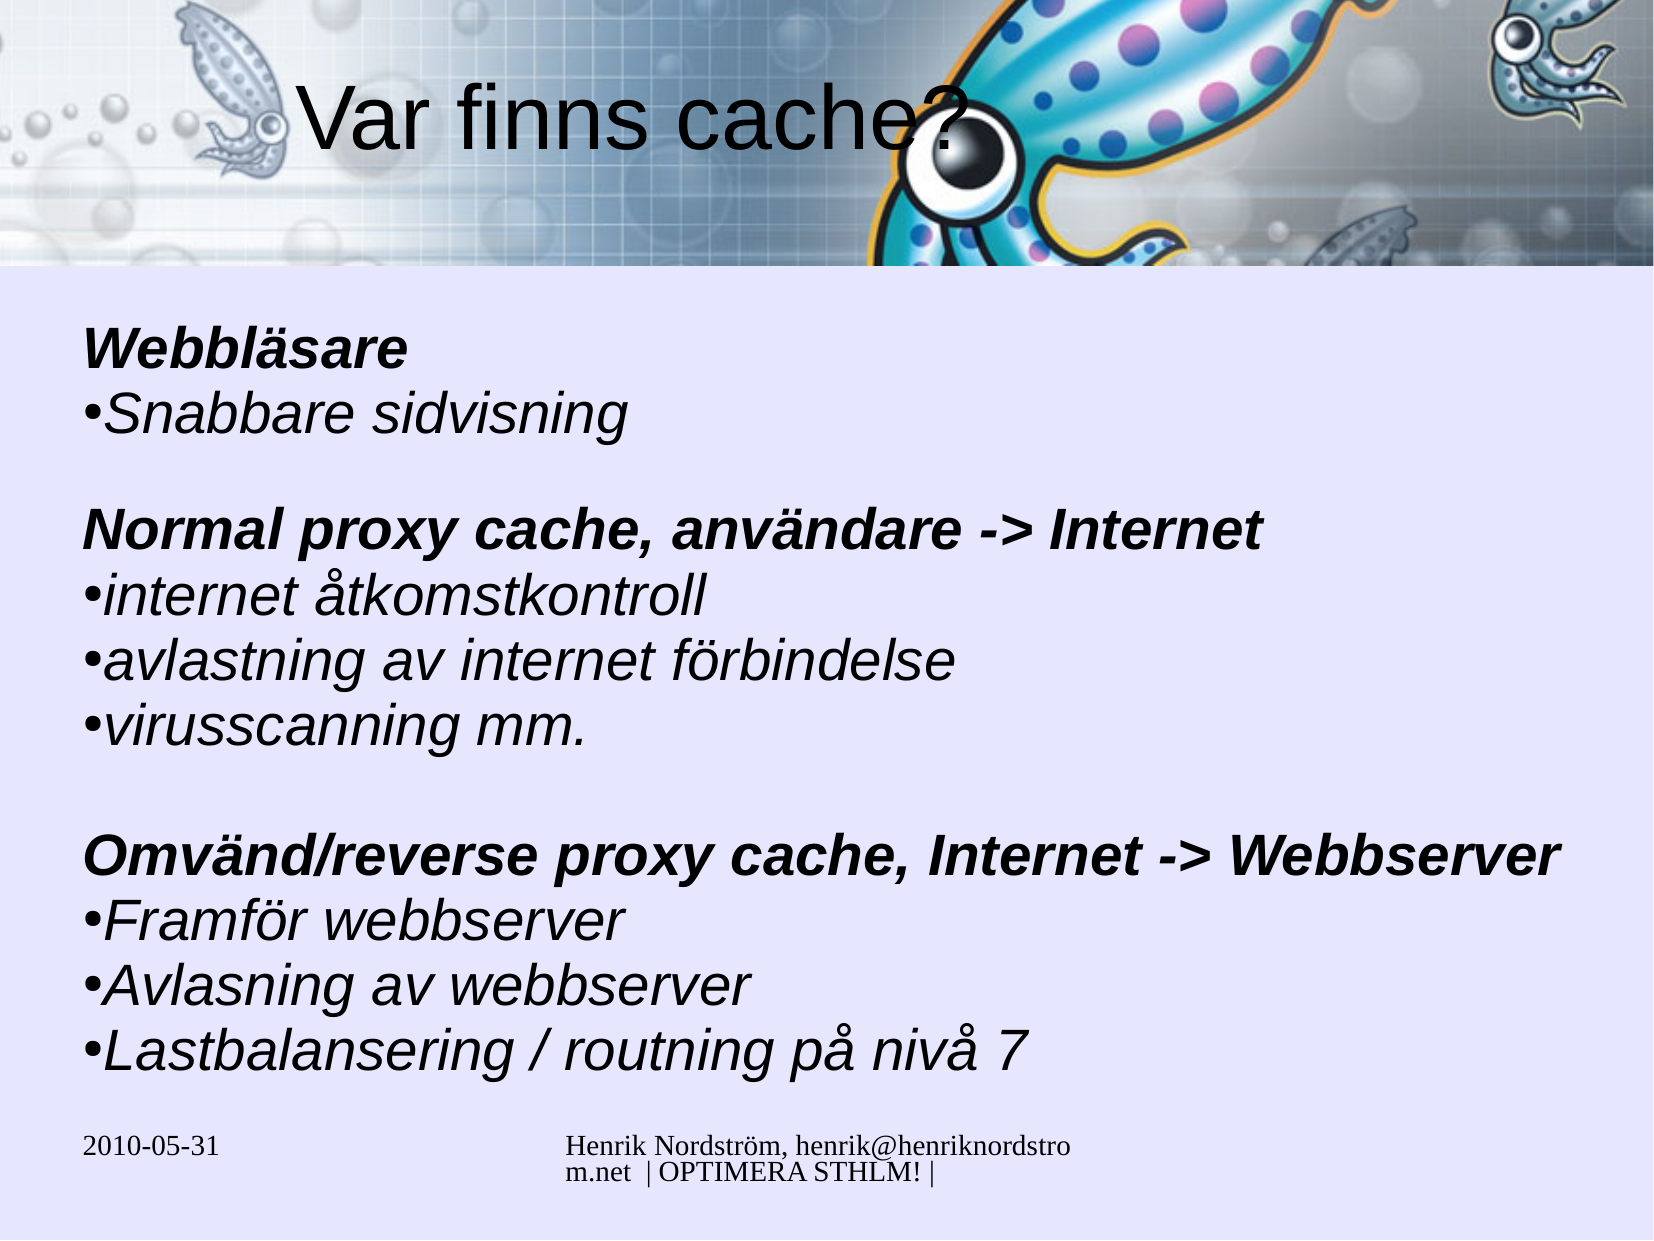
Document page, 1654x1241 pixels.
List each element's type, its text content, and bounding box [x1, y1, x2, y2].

text_box Webbläsare Snabbare sidvisning Normal proxy cache, användare -> Internet internet åtkomstkontroll avlastning av internet förbindelse virusscanning mm. Omvänd/reverse proxy cache, Internet -> Webbserver Framför webbserver Avlasning av webbserver Lastbalansering / routning på nivå 7 [82, 67, 1571, 1127]
title Var finns cache? [295, 29, 1536, 207]
picture [0, 0, 1654, 266]
